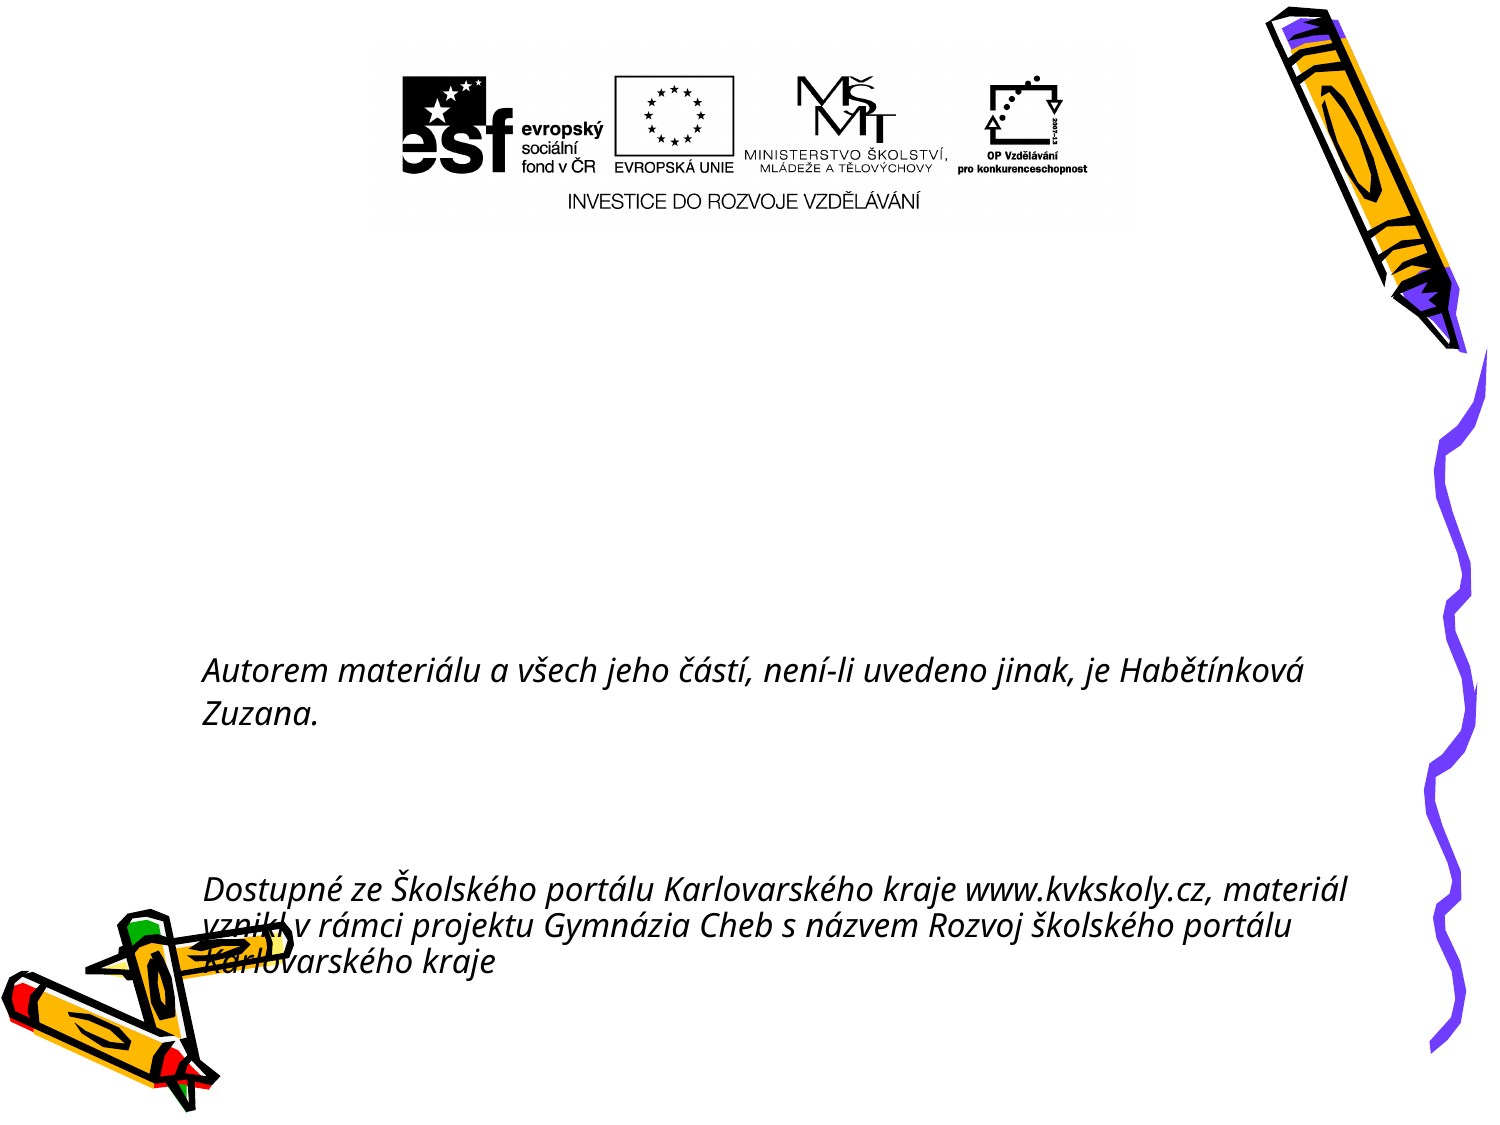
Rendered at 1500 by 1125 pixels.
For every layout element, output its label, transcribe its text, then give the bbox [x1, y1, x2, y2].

list Autorem materiálu a všech jeho částí, není-li uvedeno jinak, je Habětínková Zuzana. Dostupné ze Školského portálu Karlovarského kraje www.kvkskoly.cz, materiál vznikl v rámci projektu Gymnázia Cheb s názvem Rozvoj školského portálu Karlovarského kraje [75, 262, 1426, 1005]
picture [366, 45, 1134, 233]
